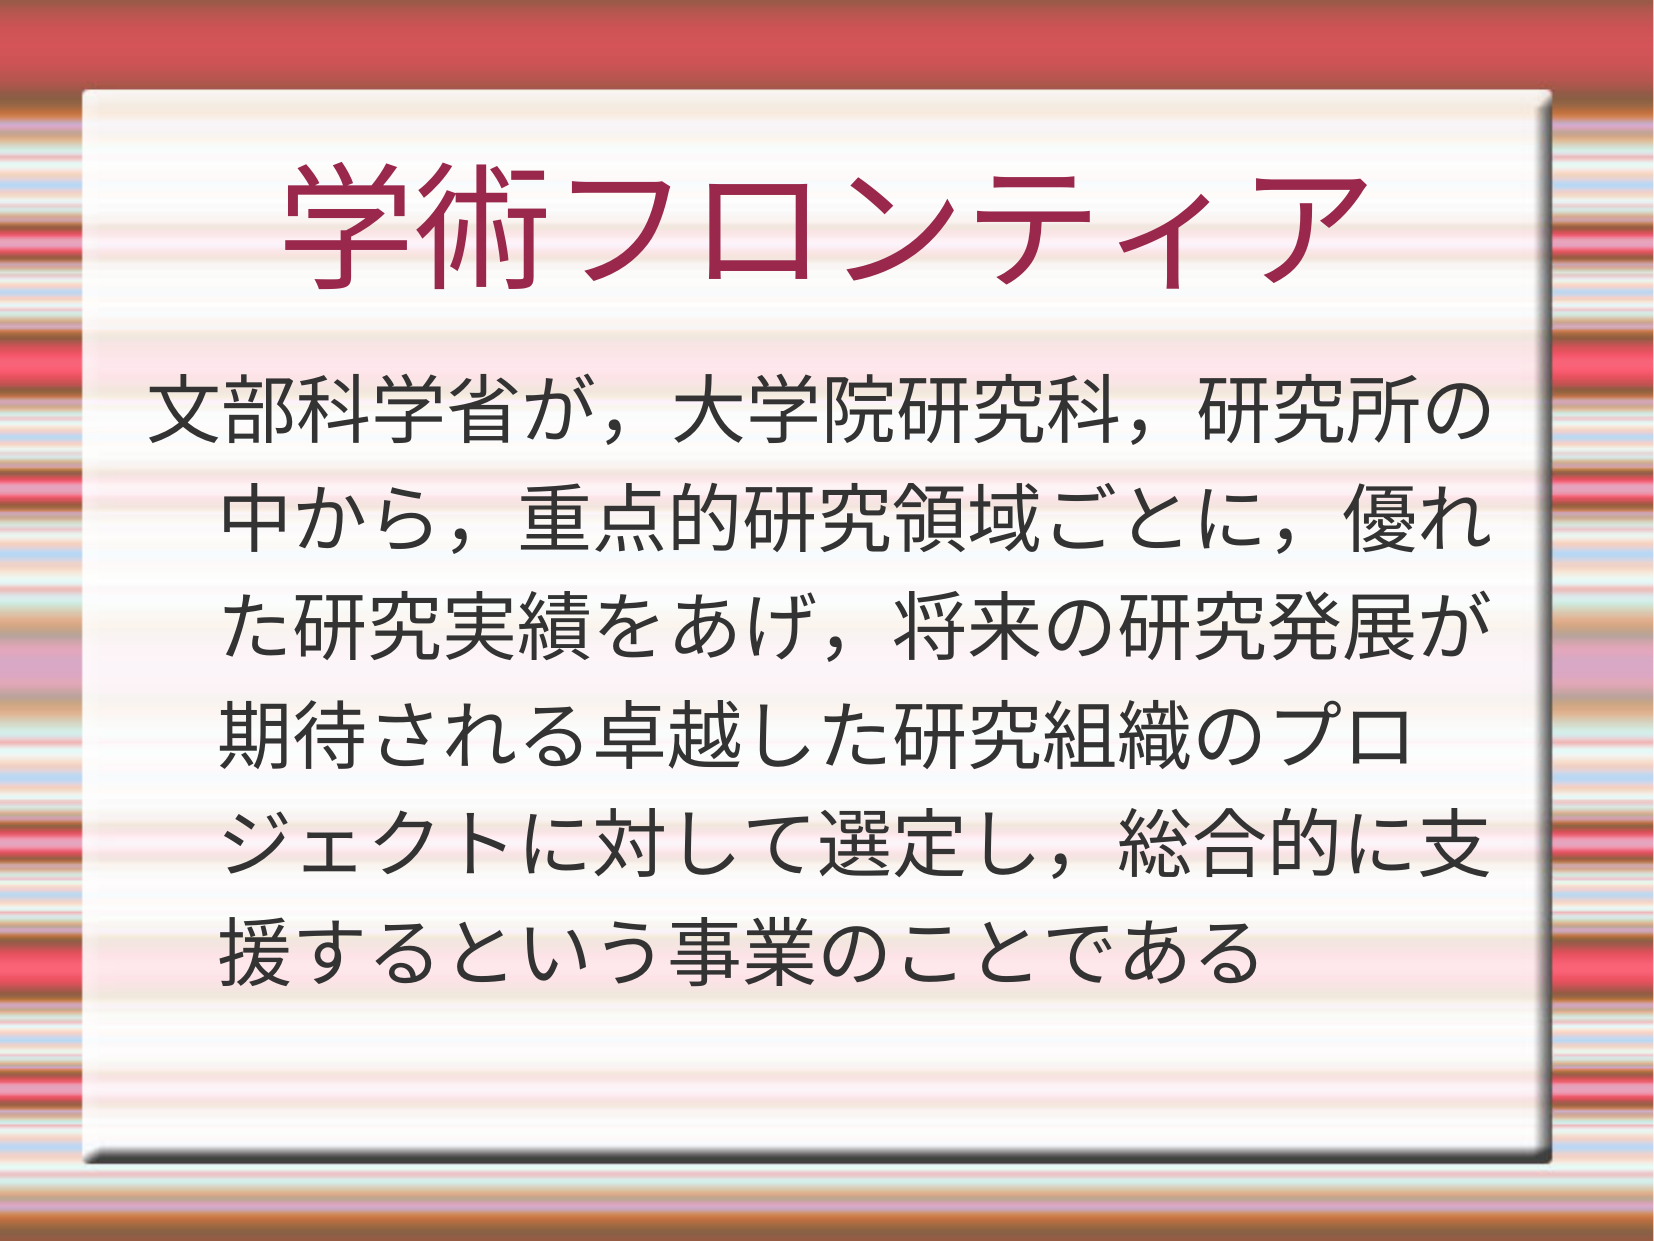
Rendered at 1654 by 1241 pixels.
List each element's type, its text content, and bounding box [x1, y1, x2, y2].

list 文部科学省が，大学院研究科，研究所の中から，重点的研究領域ごとに，優れた研究実績をあげ，将来の研究発展が期待される卓越した研究組織のプロジェクトに対して選定し，総合的に支援するという事業のことである [134, 350, 1516, 1133]
picture [0, 0, 1654, 1241]
title 学術フロンティア [121, 114, 1534, 322]
